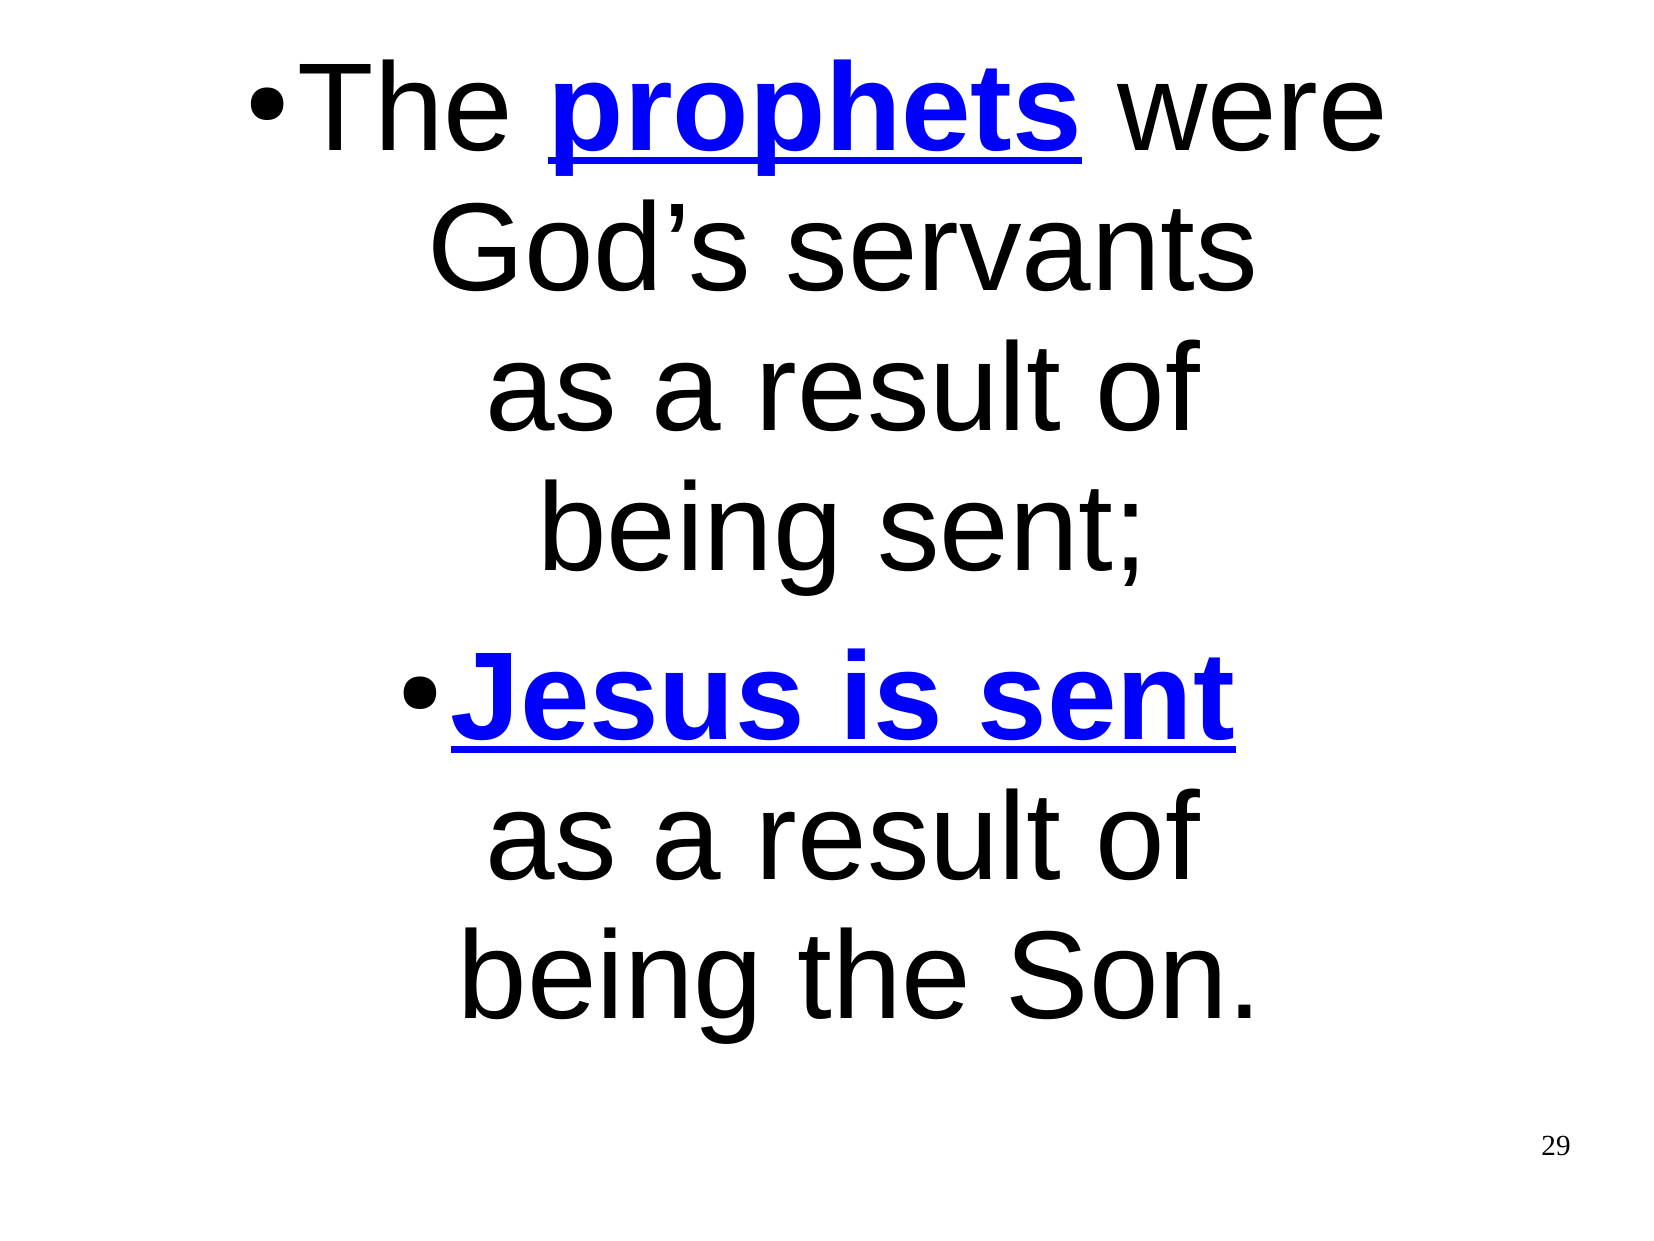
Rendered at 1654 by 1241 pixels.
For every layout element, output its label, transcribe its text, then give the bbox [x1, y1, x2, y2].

list The prophets were God’s servants as a result of being sent; Jesus is sent as a result of being the Son. [37, 37, 1613, 1201]
